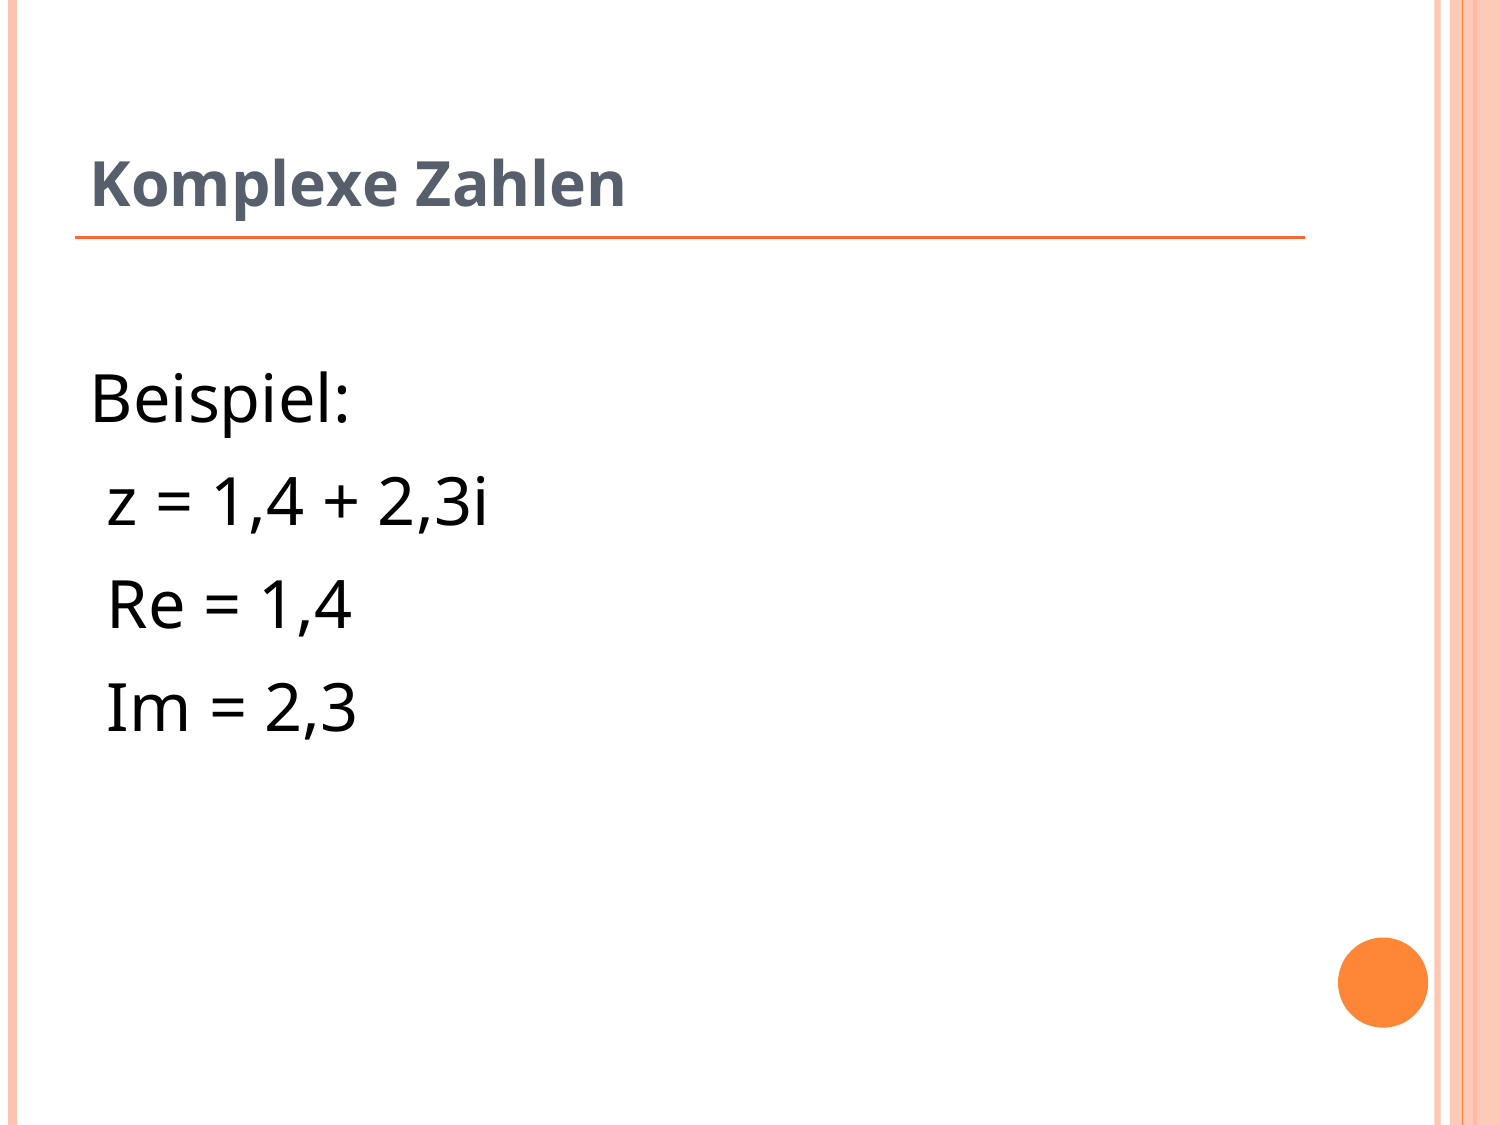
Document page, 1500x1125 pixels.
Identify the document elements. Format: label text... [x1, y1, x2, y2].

list Beispiel: z = 1,4 + 2,3i Re = 1,4 Im = 2,3 [74, 262, 1300, 1063]
title Komplexe Zahlen [74, 44, 1300, 233]
